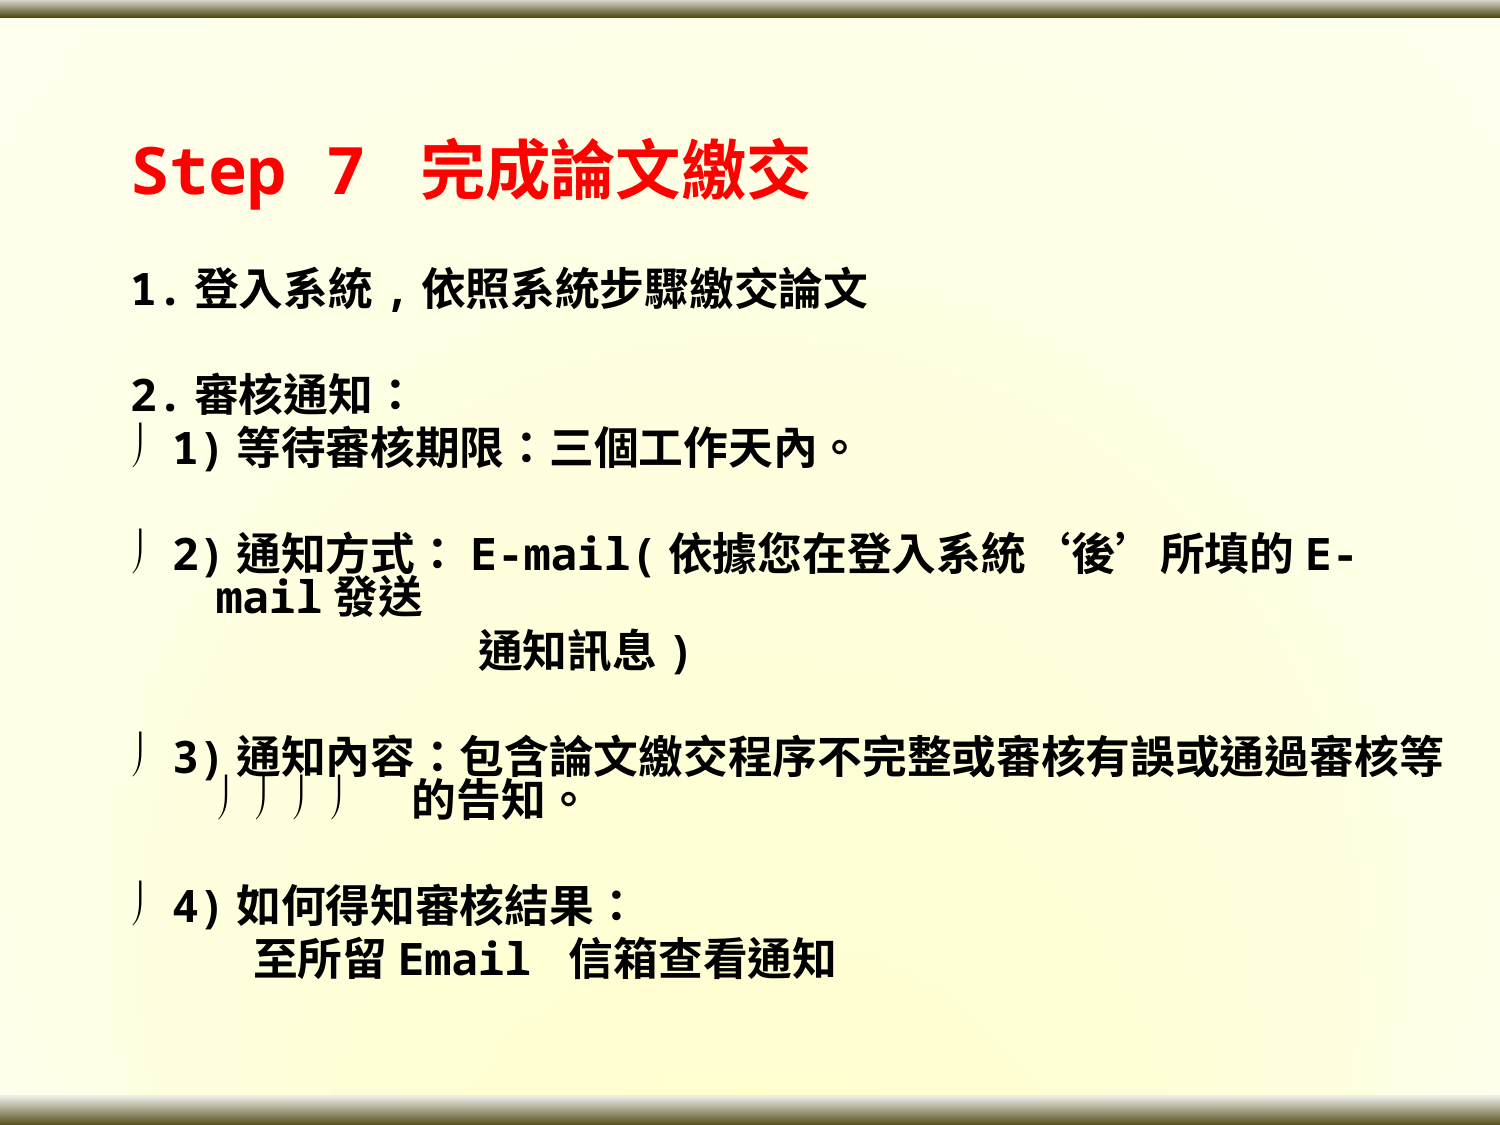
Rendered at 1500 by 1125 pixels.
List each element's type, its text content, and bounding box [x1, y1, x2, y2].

list Step 7 完成論文繳交 1.登入系統,依照系統步驟繳交論文 2.審核通知：  1)等待審核期限：三個工作天內。  2)通知方式：E-mail(依據您在登入系統‘後’所填的E-mail發送 通知訊息)  3)通知內容：包含論文繳交程序不完整或審核有誤或通過審核等    的告知。  4)如何得知審核結果： 至所留Email 信箱查看通知 [29, 137, 1471, 1050]
